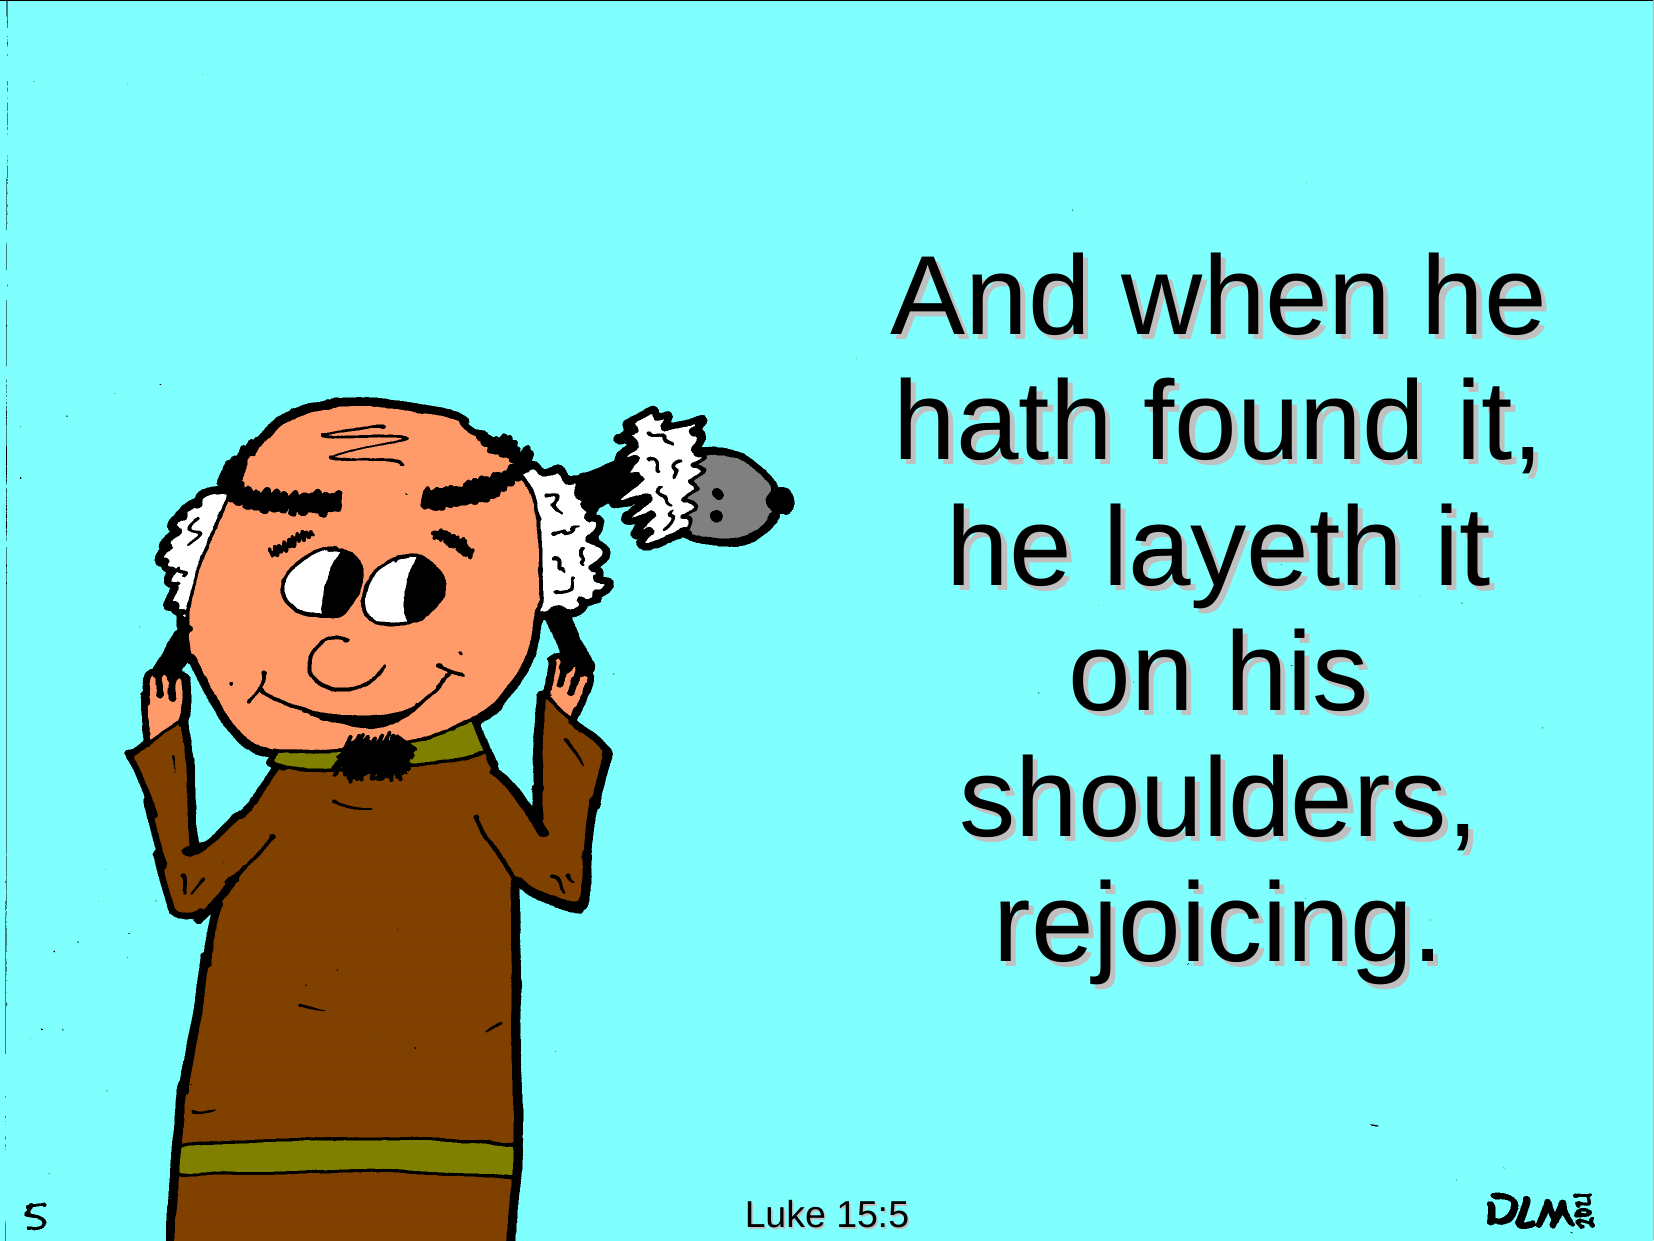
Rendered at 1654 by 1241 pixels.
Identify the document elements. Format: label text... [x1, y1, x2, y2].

text_box And when he hath found it, he layeth it on his shoulders, rejoicing. [862, 225, 1576, 993]
text_box Luke 15:5 [0, 1186, 1654, 1241]
picture [0, 1, 1654, 1186]
